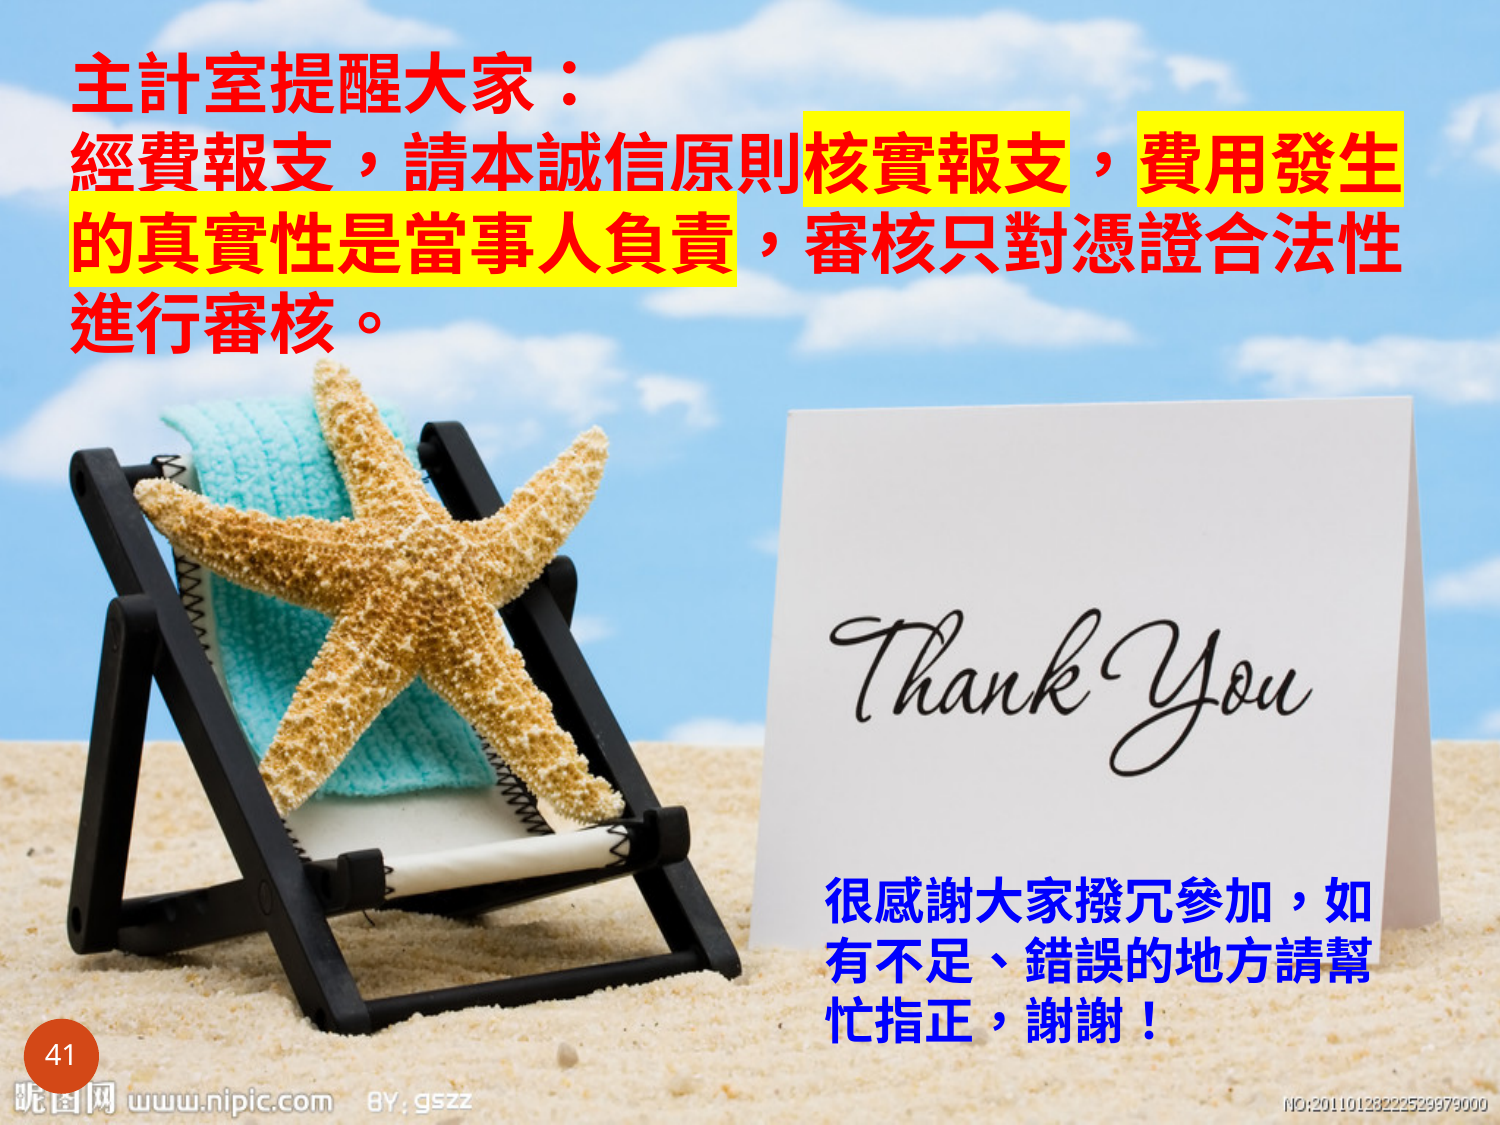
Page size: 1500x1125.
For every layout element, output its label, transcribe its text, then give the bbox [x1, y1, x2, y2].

text_box 主計室提醒大家： 經費報支，請本誠信原則核實報支，費用發生的真實性是當事人負責，審核只對憑證合法性進行審核。 [61, 15, 1421, 388]
text_box [23, 1018, 99, 1094]
picture [0, 0, 1500, 1125]
text_box 很感謝大家撥冗參加，如有不足、錯誤的地方請幫忙指正，謝謝！ [817, 837, 1440, 1082]
